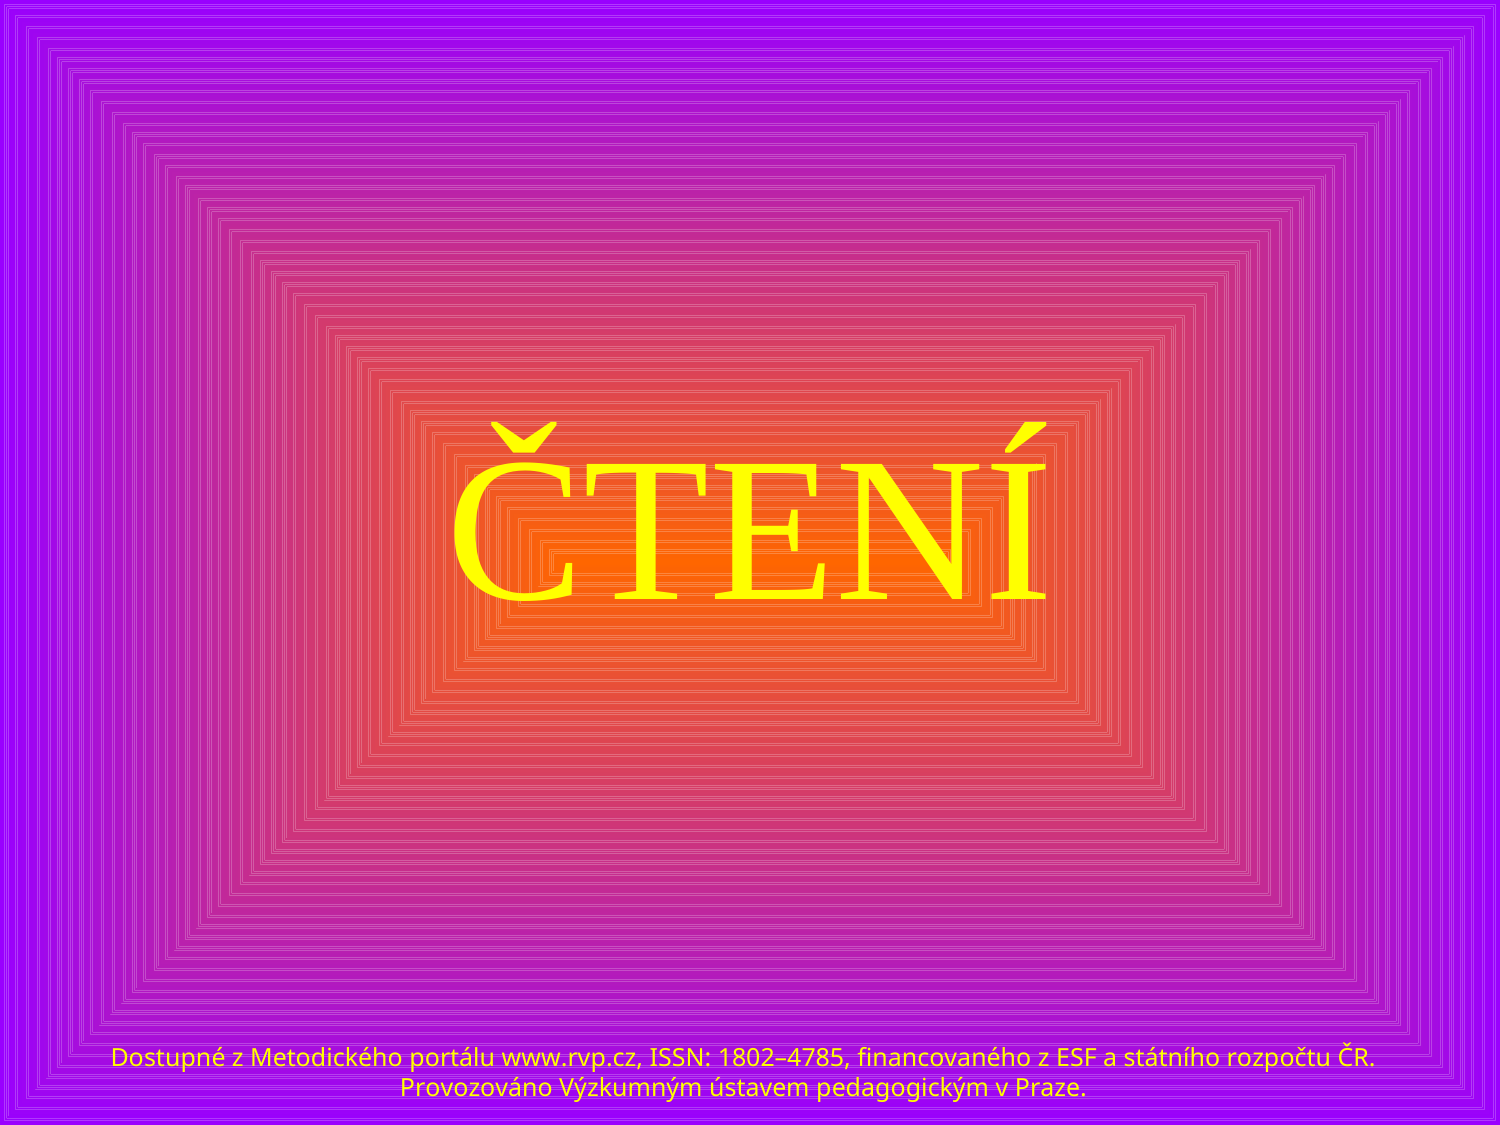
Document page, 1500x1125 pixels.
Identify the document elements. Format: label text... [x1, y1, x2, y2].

text_box ČTENÍ [0, 385, 1500, 649]
text_box Dostupné z Metodického portálu www.rvp.cz, ISSN: 1802–4785, financovaného z ESF a státního rozpočtu ČR. Provozováno Výzkumným ústavem pedagogickým v Praze. [35, 1041, 1454, 1102]
